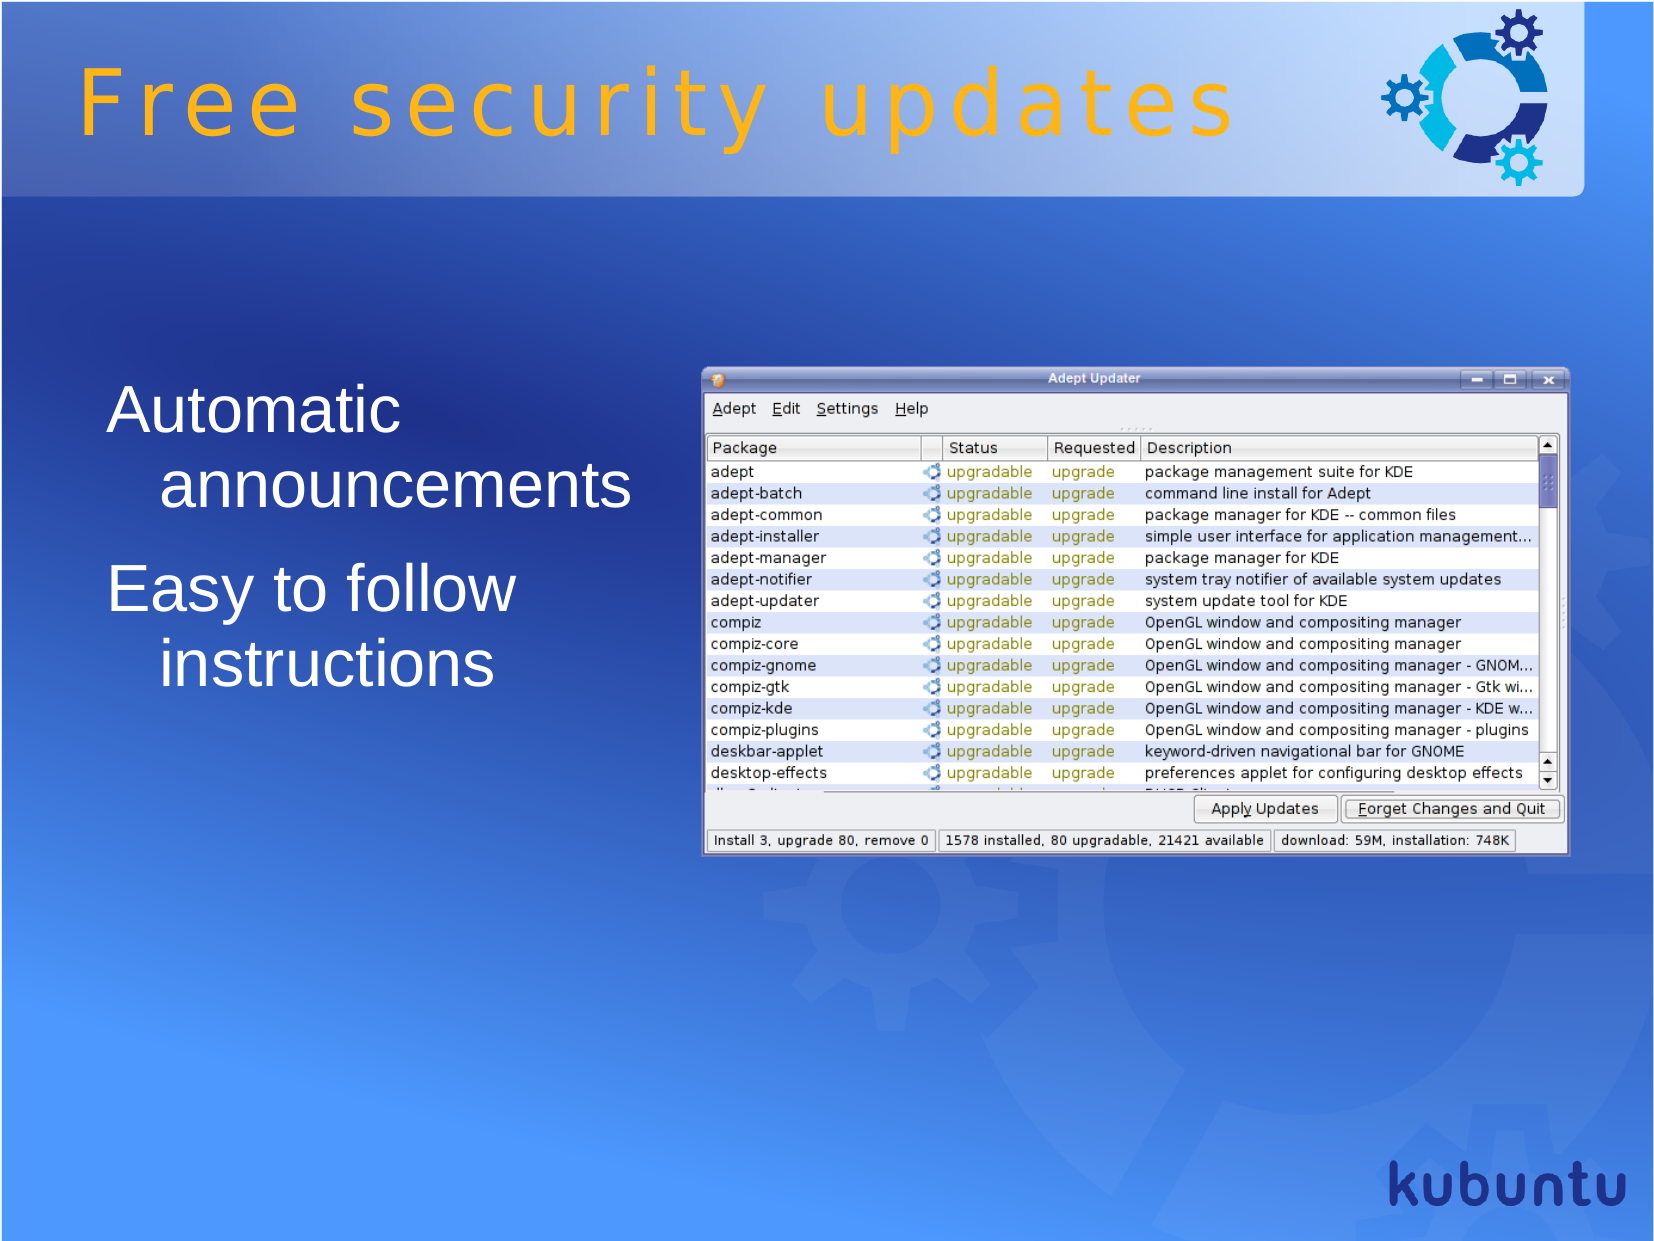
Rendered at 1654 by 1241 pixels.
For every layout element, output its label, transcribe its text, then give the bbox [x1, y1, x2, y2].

list Automatic announcements Easy to follow instructions [88, 372, 701, 799]
title Free security updates [76, 0, 1300, 207]
picture [0, 0, 1654, 1241]
